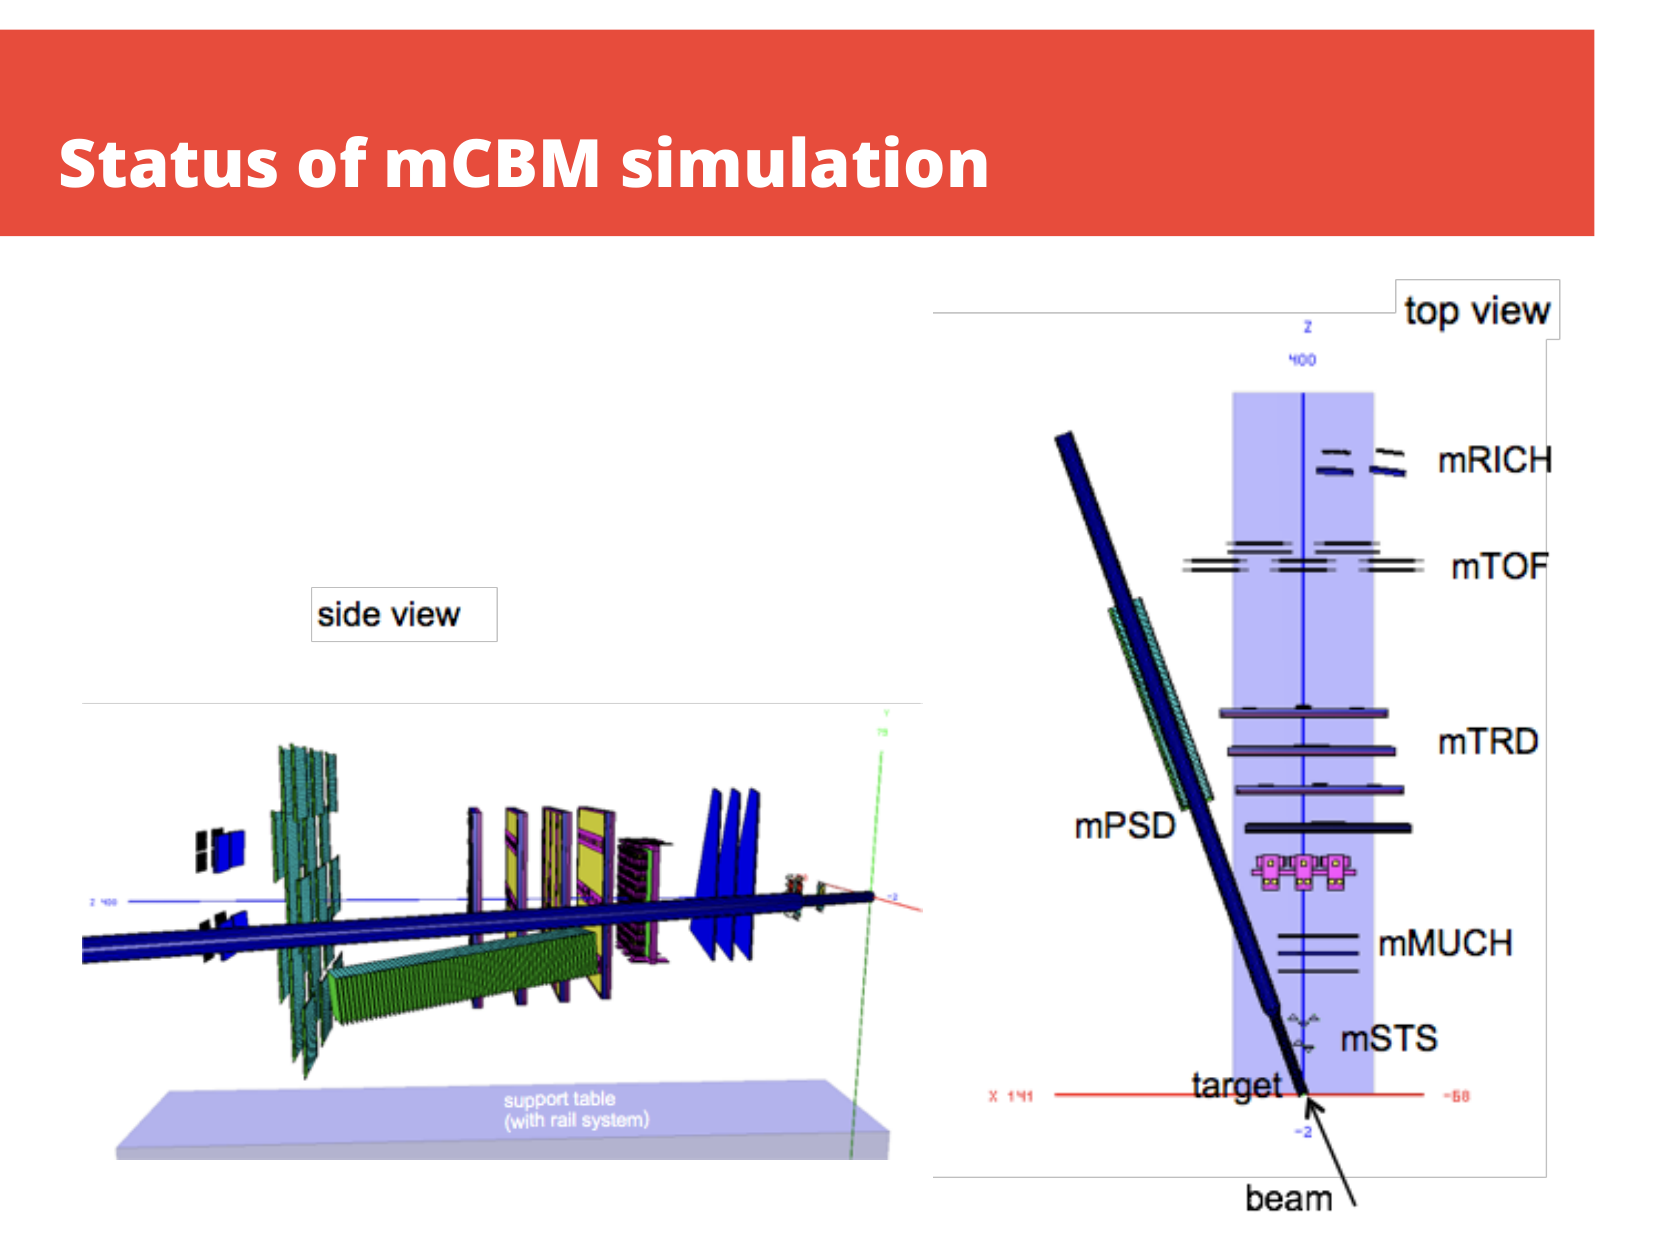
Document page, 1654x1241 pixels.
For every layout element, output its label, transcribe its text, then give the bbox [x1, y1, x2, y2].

picture [933, 278, 1567, 1229]
picture [82, 586, 923, 1161]
title Status of mCBM simulation [59, 59, 1595, 207]
